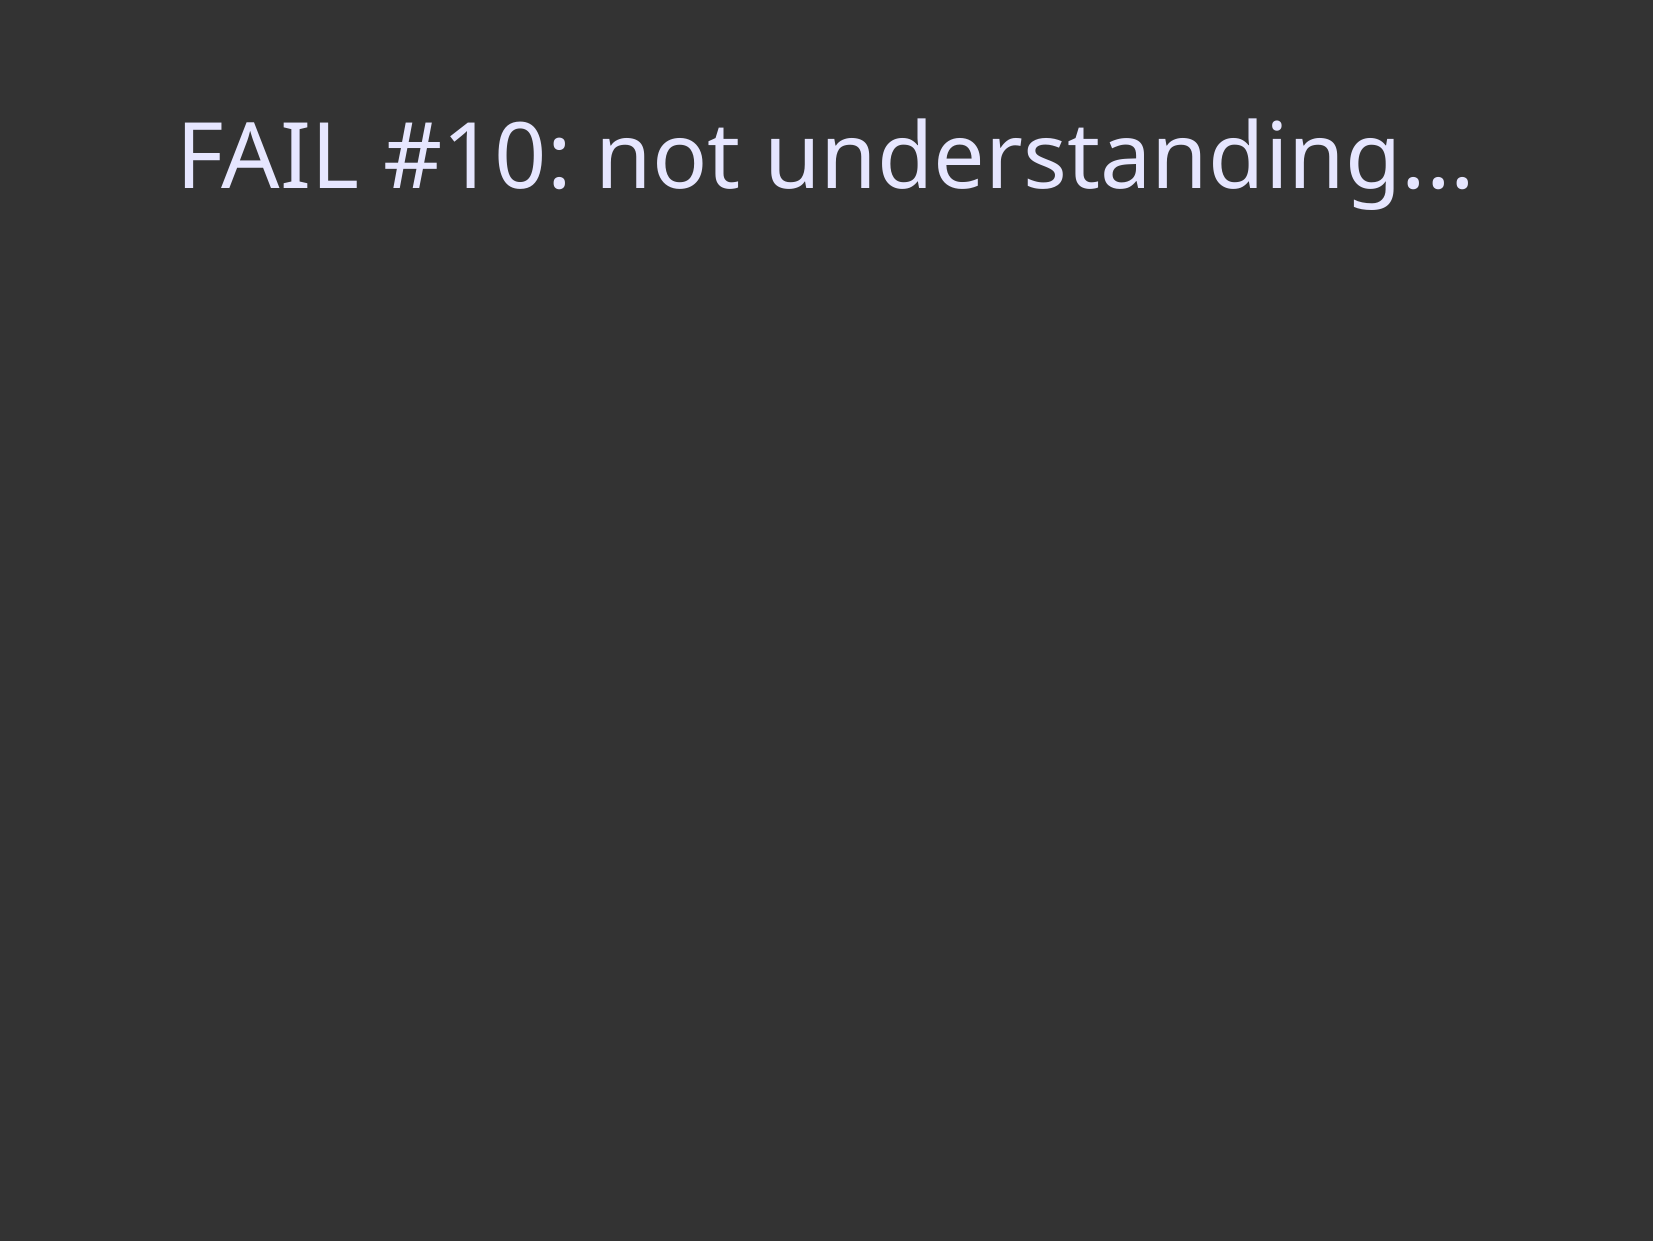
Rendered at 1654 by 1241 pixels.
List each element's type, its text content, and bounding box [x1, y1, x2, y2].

title FAIL #10: not understanding... [82, 27, 1571, 280]
